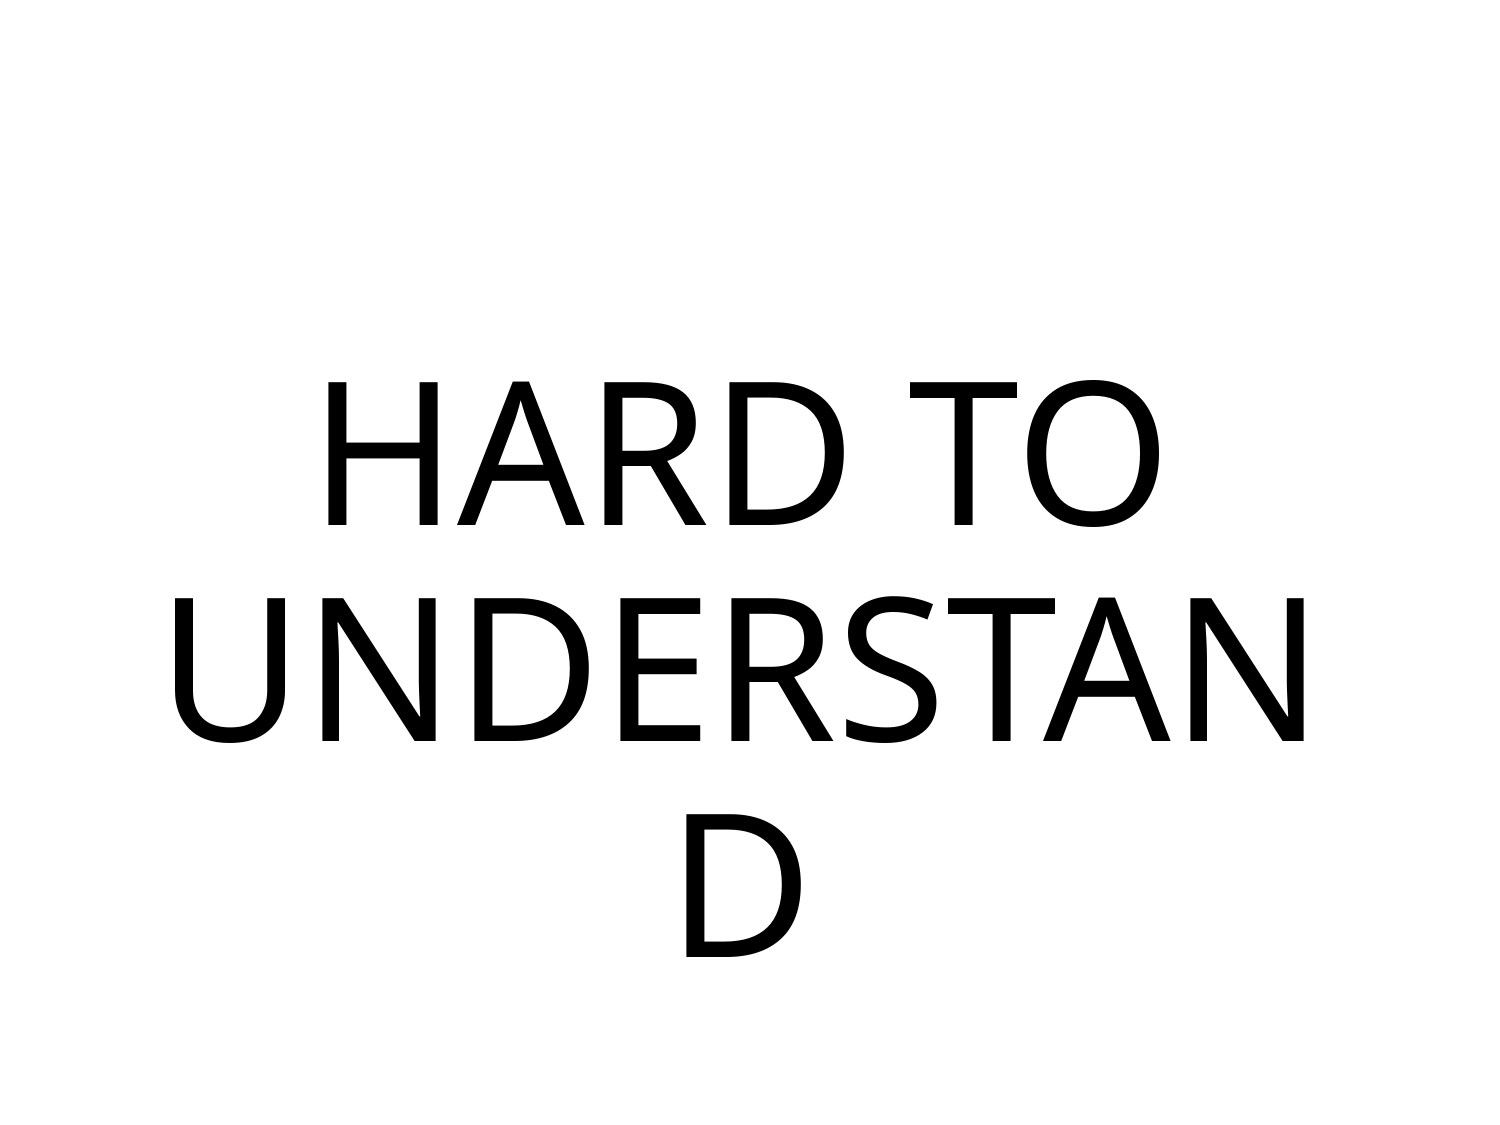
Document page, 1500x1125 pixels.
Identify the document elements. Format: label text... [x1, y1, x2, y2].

title HARD TO UNDERSTAND [103, 345, 1379, 738]
